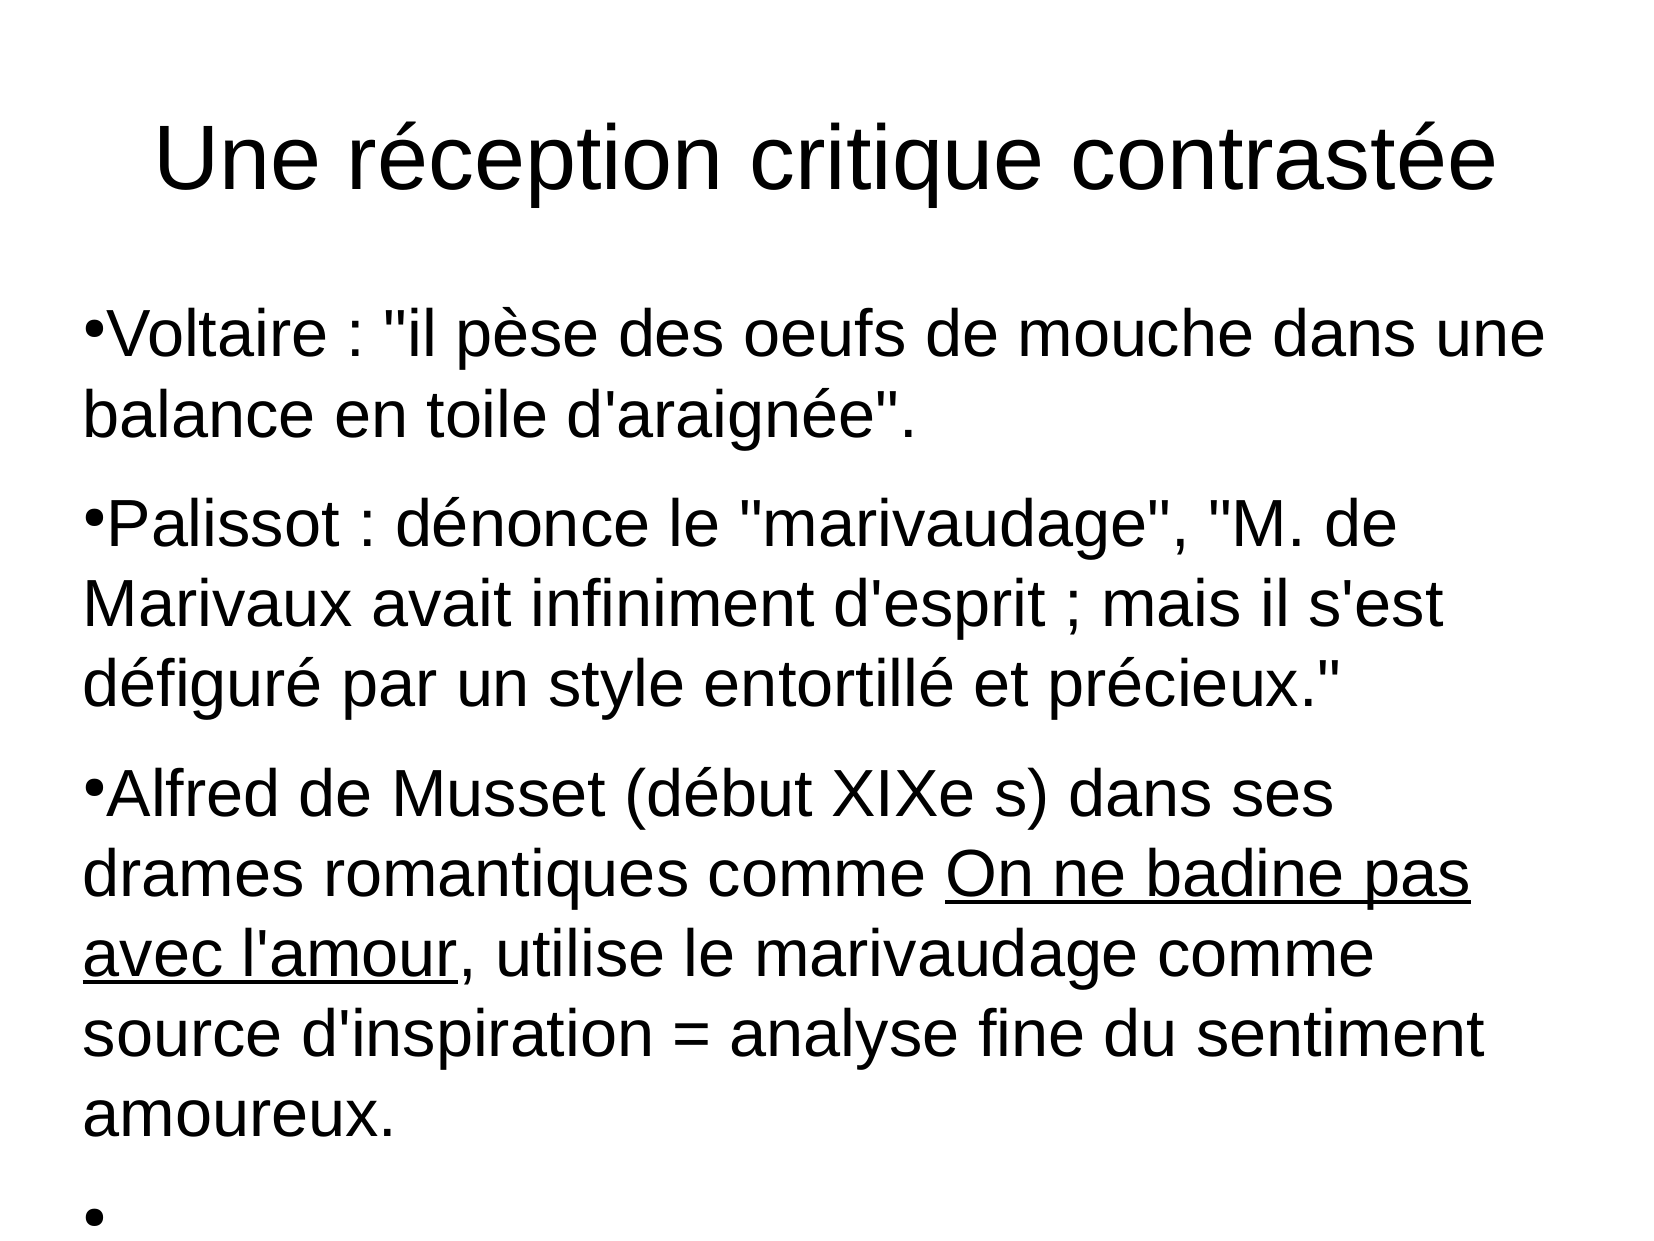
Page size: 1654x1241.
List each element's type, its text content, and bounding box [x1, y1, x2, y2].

list Voltaire : "il pèse des oeufs de mouche dans une balance en toile d'araignée". Palissot : dénonce le "marivaudage", "M. de Marivaux avait infiniment d'esprit ; mais il s'est défiguré par un style entortillé et précieux." Alfred de Musset (début XIXe s) dans ses drames romantiques comme On ne badine pas avec l'amour, utilise le marivaudage comme source d'inspiration = analyse fine du sentiment amoureux. [82, 290, 1571, 1241]
title Une réception critique contrastée [82, 49, 1571, 257]
